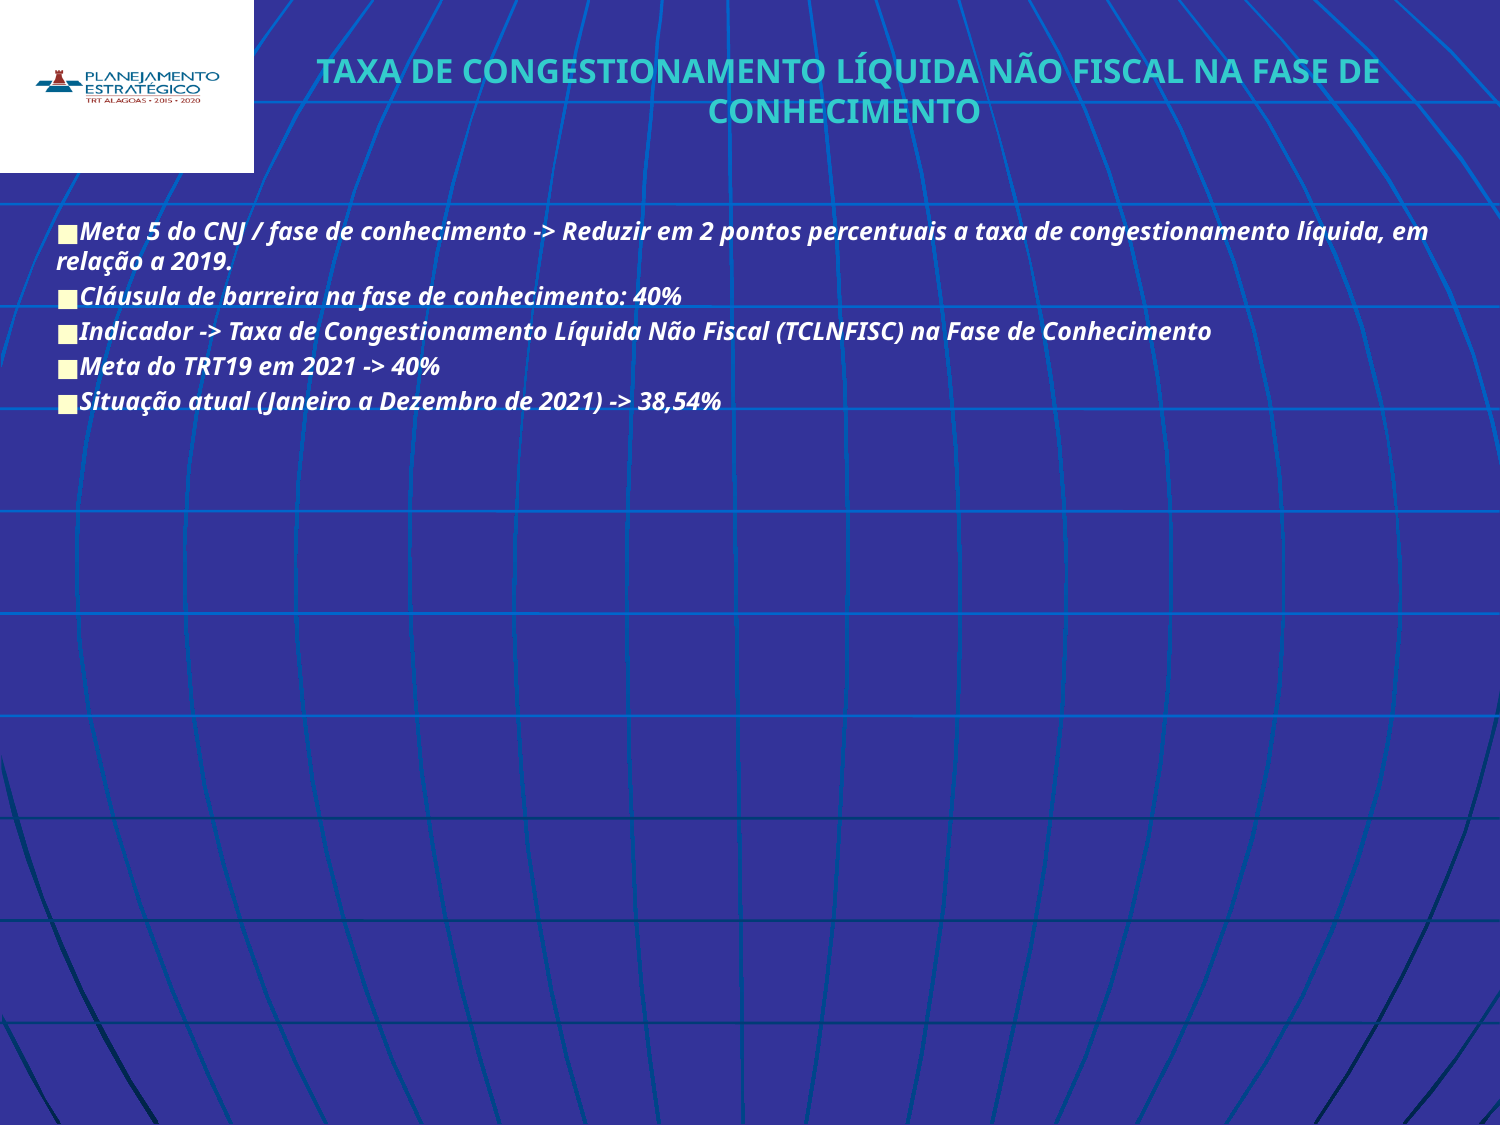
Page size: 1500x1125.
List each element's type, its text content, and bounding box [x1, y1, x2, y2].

picture [0, 0, 254, 173]
text_box TAXA DE CONGESTIONAMENTO LÍQUIDA NÃO FISCAL NA FASE DE CONHECIMENTO [254, 42, 1448, 138]
text_box Meta 5 do CNJ / fase de conhecimento -> Reduzir em 2 pontos percentuais a taxa de congestionamento líquida, em relação a 2019. Cláusula de barreira na fase de conhecimento: 40% Indicador -> Taxa de Congestionamento Líquida Não Fiscal (TCLNFISC) na Fase de Conhecimento Meta do TRT19 em 2021 -> 40% Situação atual (Janeiro a Dezembro de 2021) -> 38,54% [41, 207, 1447, 457]
